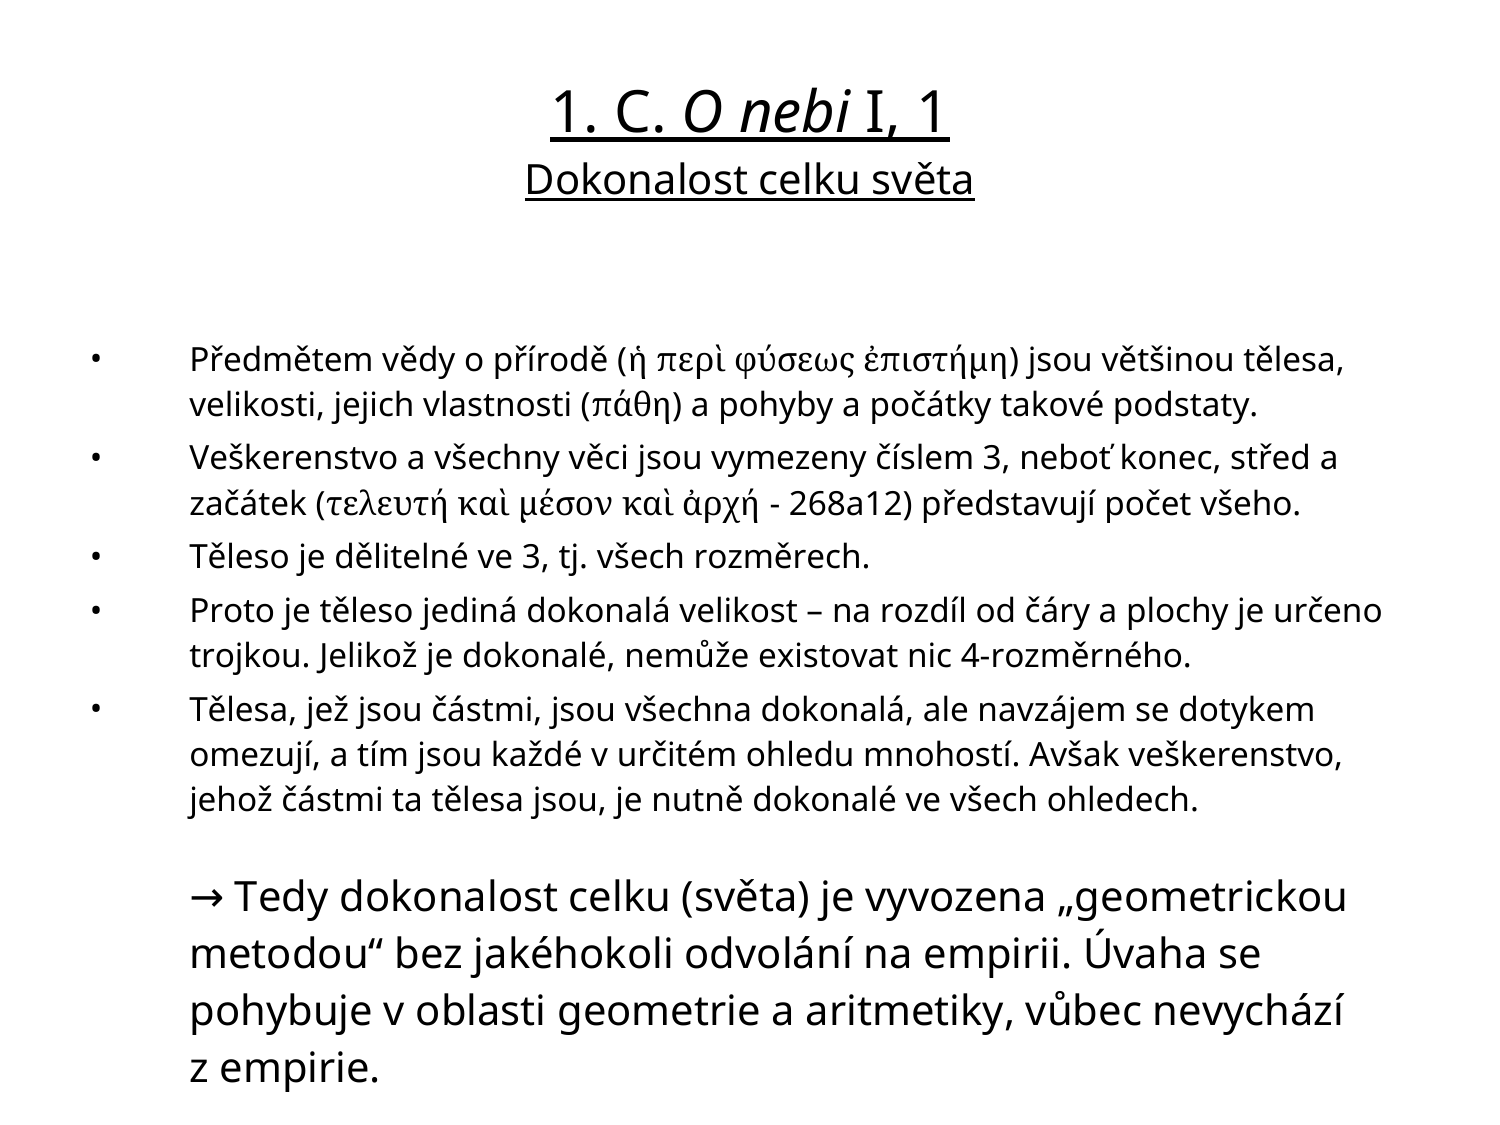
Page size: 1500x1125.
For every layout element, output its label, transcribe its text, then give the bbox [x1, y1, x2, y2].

list Předmětem vědy o přírodě (ἡ περὶ φύσεως ἐπιστήμη) jsou většinou tělesa, velikosti, jejich vlastnosti (πάθη) a pohyby a počátky takové podstaty. Veškerenstvo a všechny věci jsou vymezeny číslem 3, neboť konec, střed a začátek (τελευτή καὶ μέσον καὶ ἀρχή - 268a12) představují počet všeho. Těleso je dělitelné ve 3, tj. všech rozměrech. Proto je těleso jediná dokonalá velikost – na rozdíl od čáry a plochy je určeno trojkou. Jelikož je dokonalé, nemůže existovat nic 4-rozměrného. Tělesa, jež jsou částmi, jsou všechna dokonalá, ale navzájem se dotykem omezují, a tím jsou každé v určitém ohledu mnohostí. Avšak veškerenstvo, jehož částmi ta tělesa jsou, je nutně dokonalé ve všech ohledech. → Tedy dokonalost celku (světa) je vyvozena „geometrickou metodou“ bez jakéhokoli odvolání na empirii. Úvaha se pohybuje v oblasti geometrie a aritmetiky, vůbec nevychází z empirie. [75, 262, 1426, 1058]
title 1. C. O nebi I, 1 Dokonalost celku světa [75, 45, 1426, 233]
